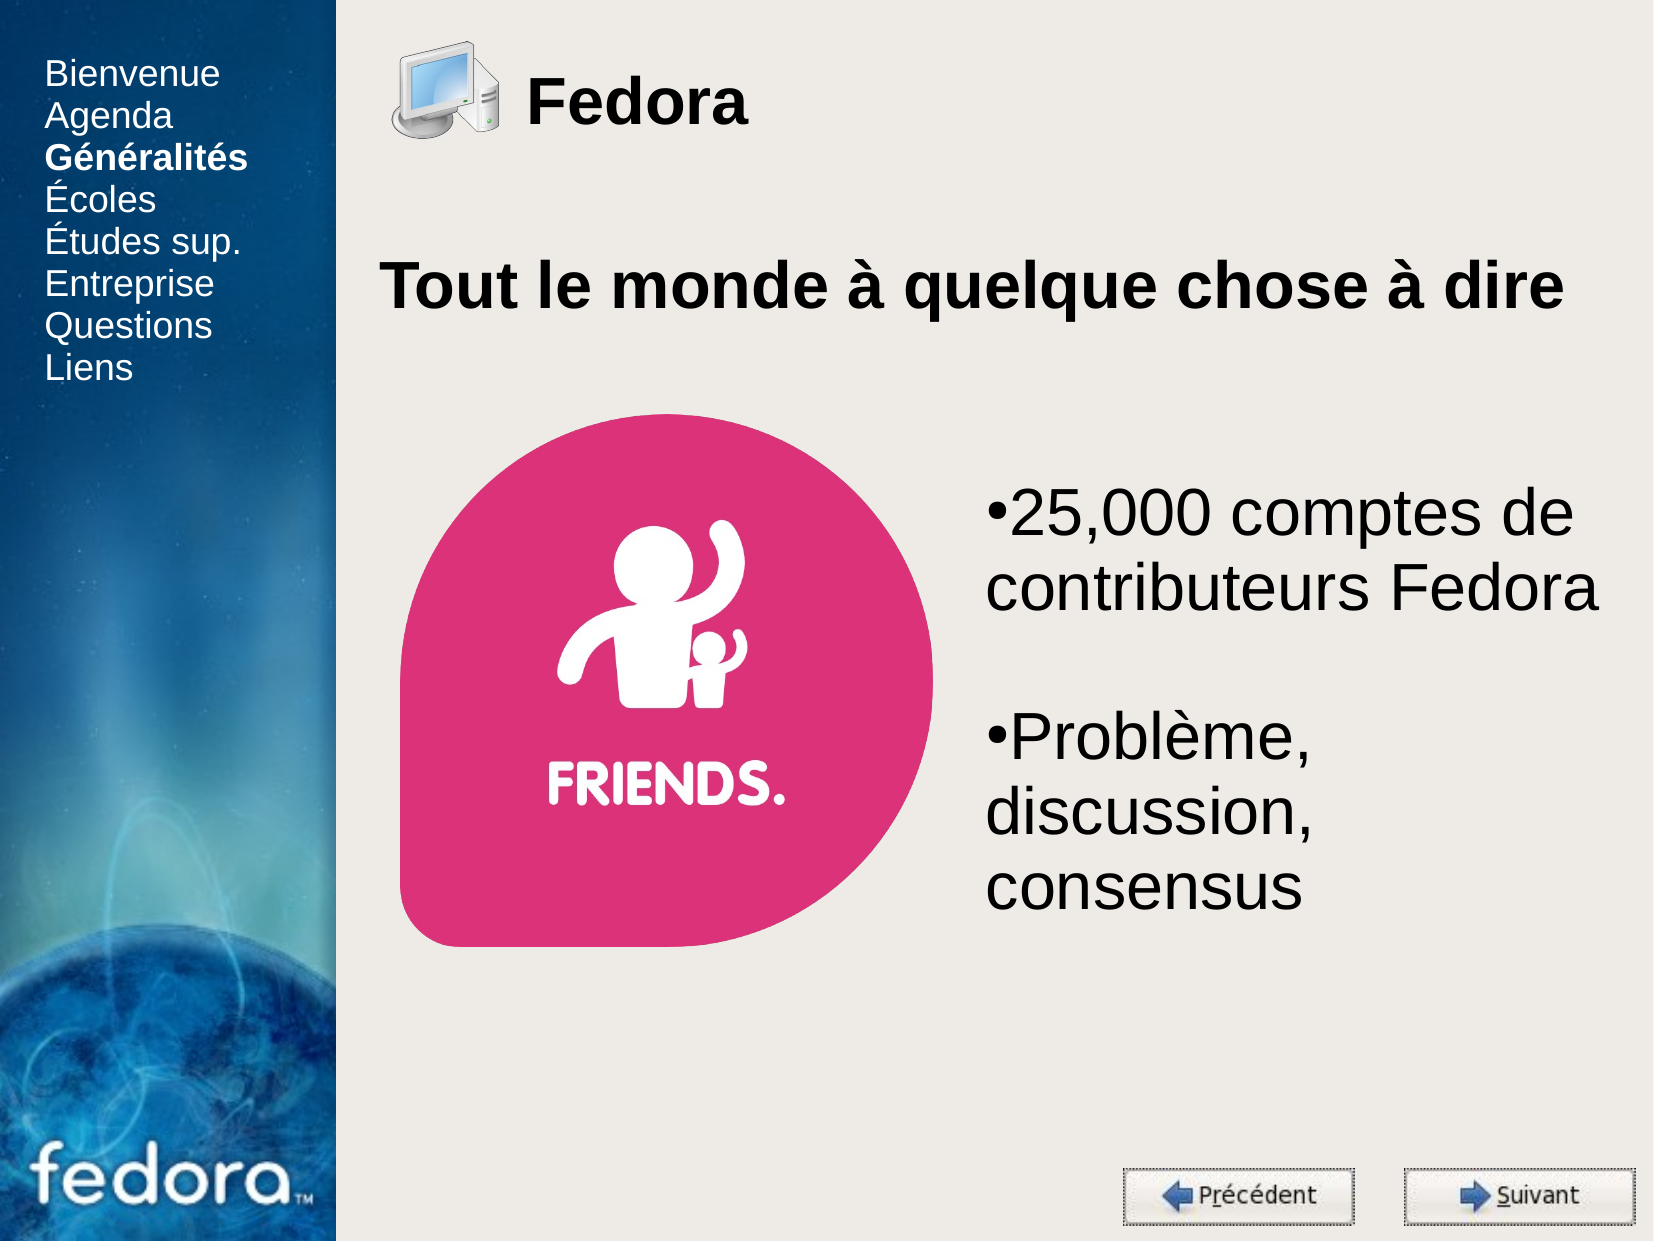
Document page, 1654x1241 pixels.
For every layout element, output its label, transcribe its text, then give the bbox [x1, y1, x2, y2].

text_box Bienvenue Agenda Généralités Écoles Études sup. Entreprise Questions Liens [29, 45, 327, 397]
text_box Tout le monde à quelque chose à dire [340, 240, 1654, 331]
text_box Fedora [511, 56, 1316, 147]
subtitle 25,000 comptes de contributeurs Fedora Problème, discussion, consensus [985, 331, 1641, 1102]
picture [0, 0, 1654, 1241]
